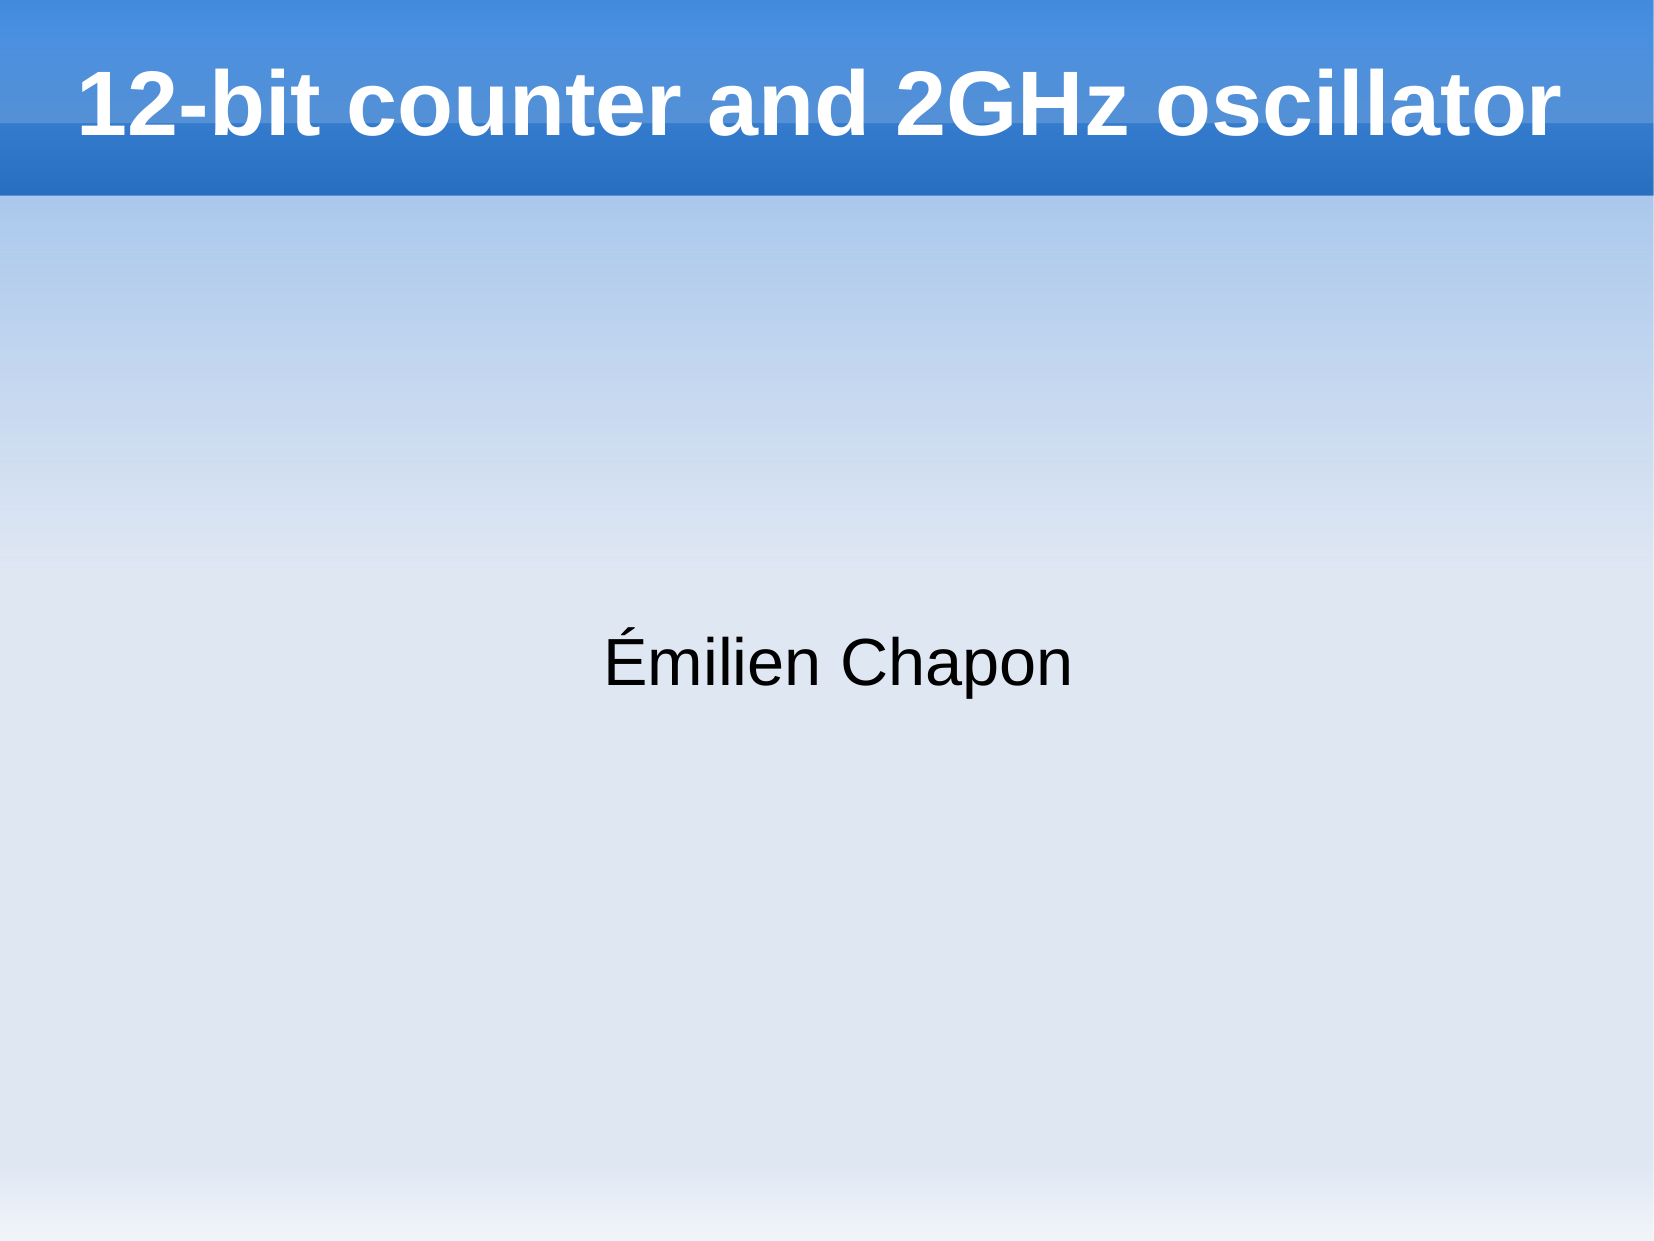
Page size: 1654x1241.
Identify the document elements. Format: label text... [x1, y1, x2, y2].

picture [0, 0, 1654, 1241]
title 12-bit counter and 2GHz oscillator [76, 0, 1565, 208]
subtitle Émilien Chapon [82, 290, 1571, 1109]
